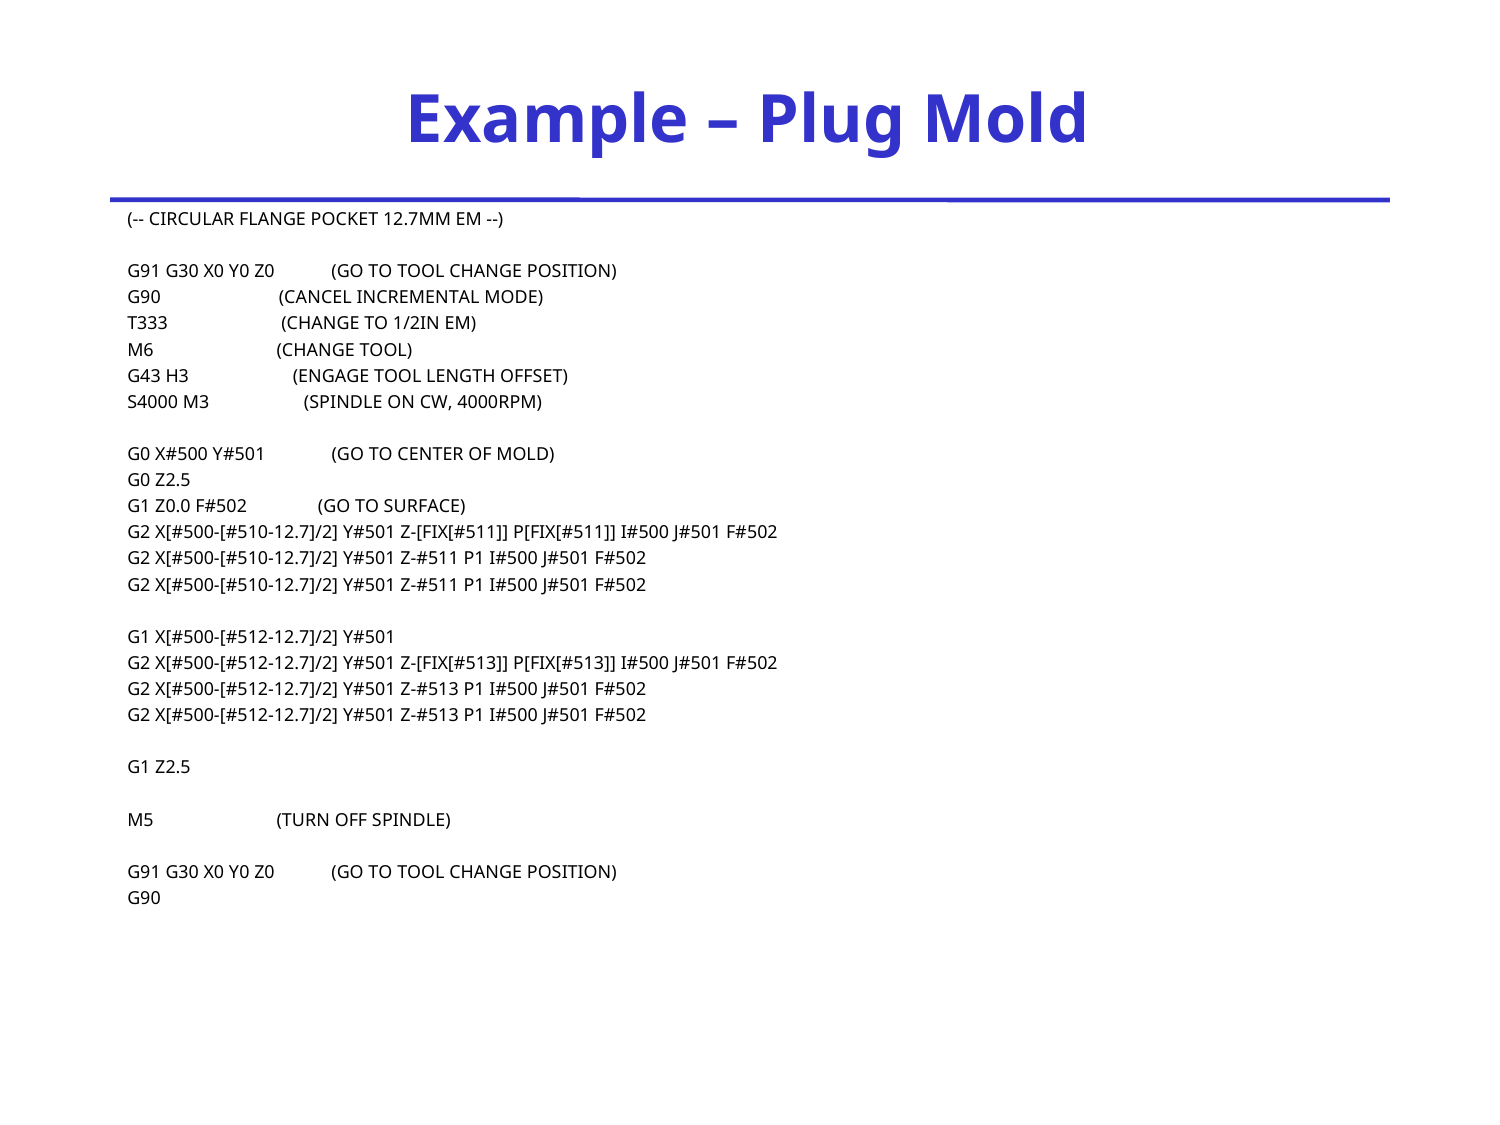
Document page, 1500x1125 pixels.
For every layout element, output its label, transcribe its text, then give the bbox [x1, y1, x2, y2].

title Example – Plug Mold [112, 29, 1384, 199]
list (-- CIRCULAR FLANGE POCKET 12.7MM EM --) G91 G30 X0 Y0 Z0 (GO TO TOOL CHANGE POSITION) G90 (CANCEL INCREMENTAL MODE) T333 (CHANGE TO 1/2IN EM) M6 (CHANGE TOOL) G43 H3 (ENGAGE TOOL LENGTH OFFSET) S4000 M3 (SPINDLE ON CW, 4000RPM) G0 X#500 Y#501 (GO TO CENTER OF MOLD) G0 Z2.5 G1 Z0.0 F#502 (GO TO SURFACE) G2 X[#500-[#510-12.7]/2] Y#501 Z-[FIX[#511]] P[FIX[#511]] I#500 J#501 F#502 G2 X[#500-[#510-12.7]/2] Y#501 Z-#511 P1 I#500 J#501 F#502 G2 X[#500-[#510-12.7]/2] Y#501 Z-#511 P1 I#500 J#501 F#502 G1 X[#500-[#512-12.7]/2] Y#501 G2 X[#500-[#512-12.7]/2] Y#501 Z-[FIX[#513]] P[FIX[#513]] I#500 J#501 F#502 G2 X[#500-[#512-12.7]/2] Y#501 Z-#513 P1 I#500 J#501 F#502 G2 X[#500-[#512-12.7]/2] Y#501 Z-#513 P1 I#500 J#501 F#502 G1 Z2.5 M5 (TURN OFF SPINDLE) G91 G30 X0 Y0 Z0 (GO TO TOOL CHANGE POSITION) G90 [112, 199, 1384, 934]
